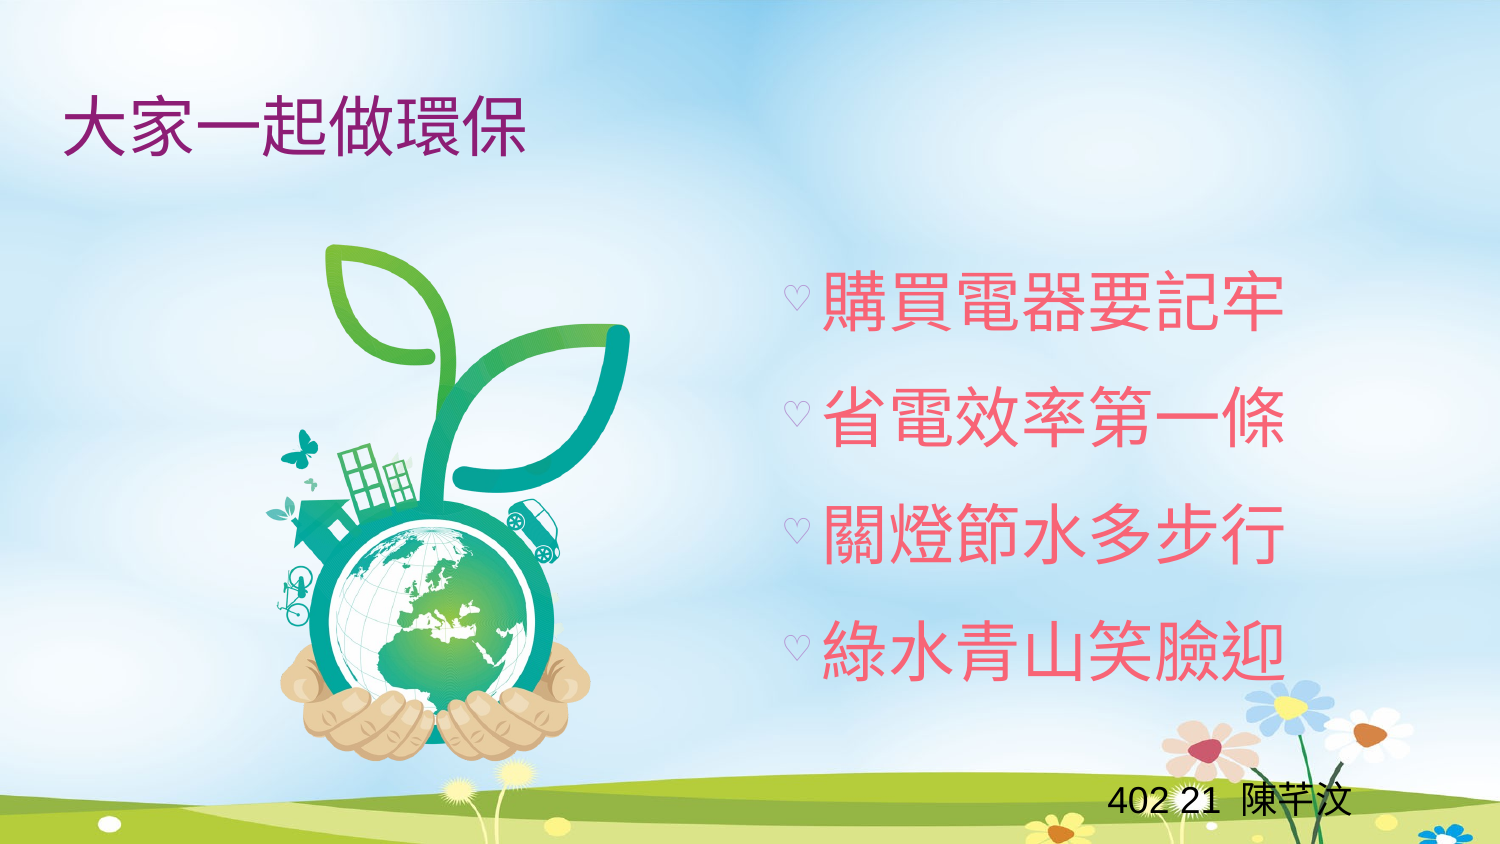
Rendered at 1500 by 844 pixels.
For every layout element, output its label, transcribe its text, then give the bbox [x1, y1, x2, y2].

text_box 402 21 陳芊汶 [1092, 762, 1418, 827]
picture [0, 0, 1500, 844]
title 大家一起做環保 [0, 0, 709, 245]
list 購買電器要記牢 省電效率第一條 關燈節水多步行 綠水青山笑臉迎 [767, 177, 1418, 709]
